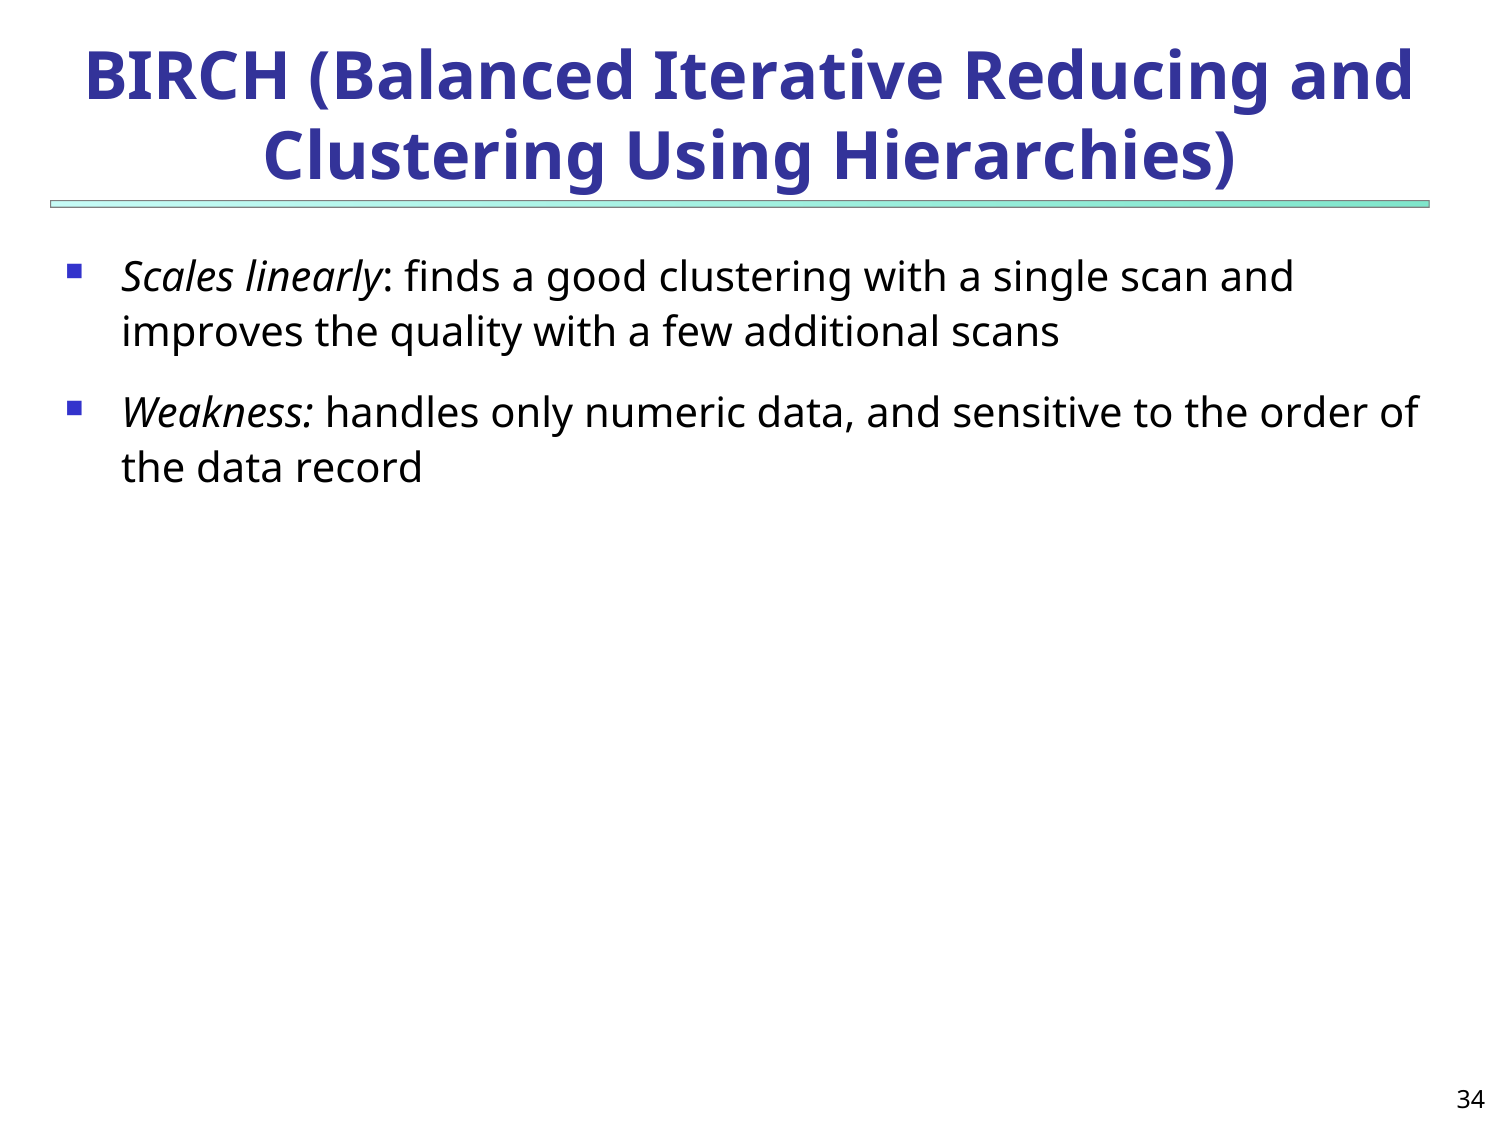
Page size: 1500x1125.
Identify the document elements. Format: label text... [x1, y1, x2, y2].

title BIRCH (Balanced Iterative Reducing and Clustering Using Hierarchies) [0, 0, 1500, 200]
list Scales linearly: finds a good clustering with a single scan and improves the quality with a few additional scans Weakness: handles only numeric data, and sensitive to the order of the data record [50, 237, 1463, 1088]
text_box <number> [1187, 1062, 1500, 1125]
